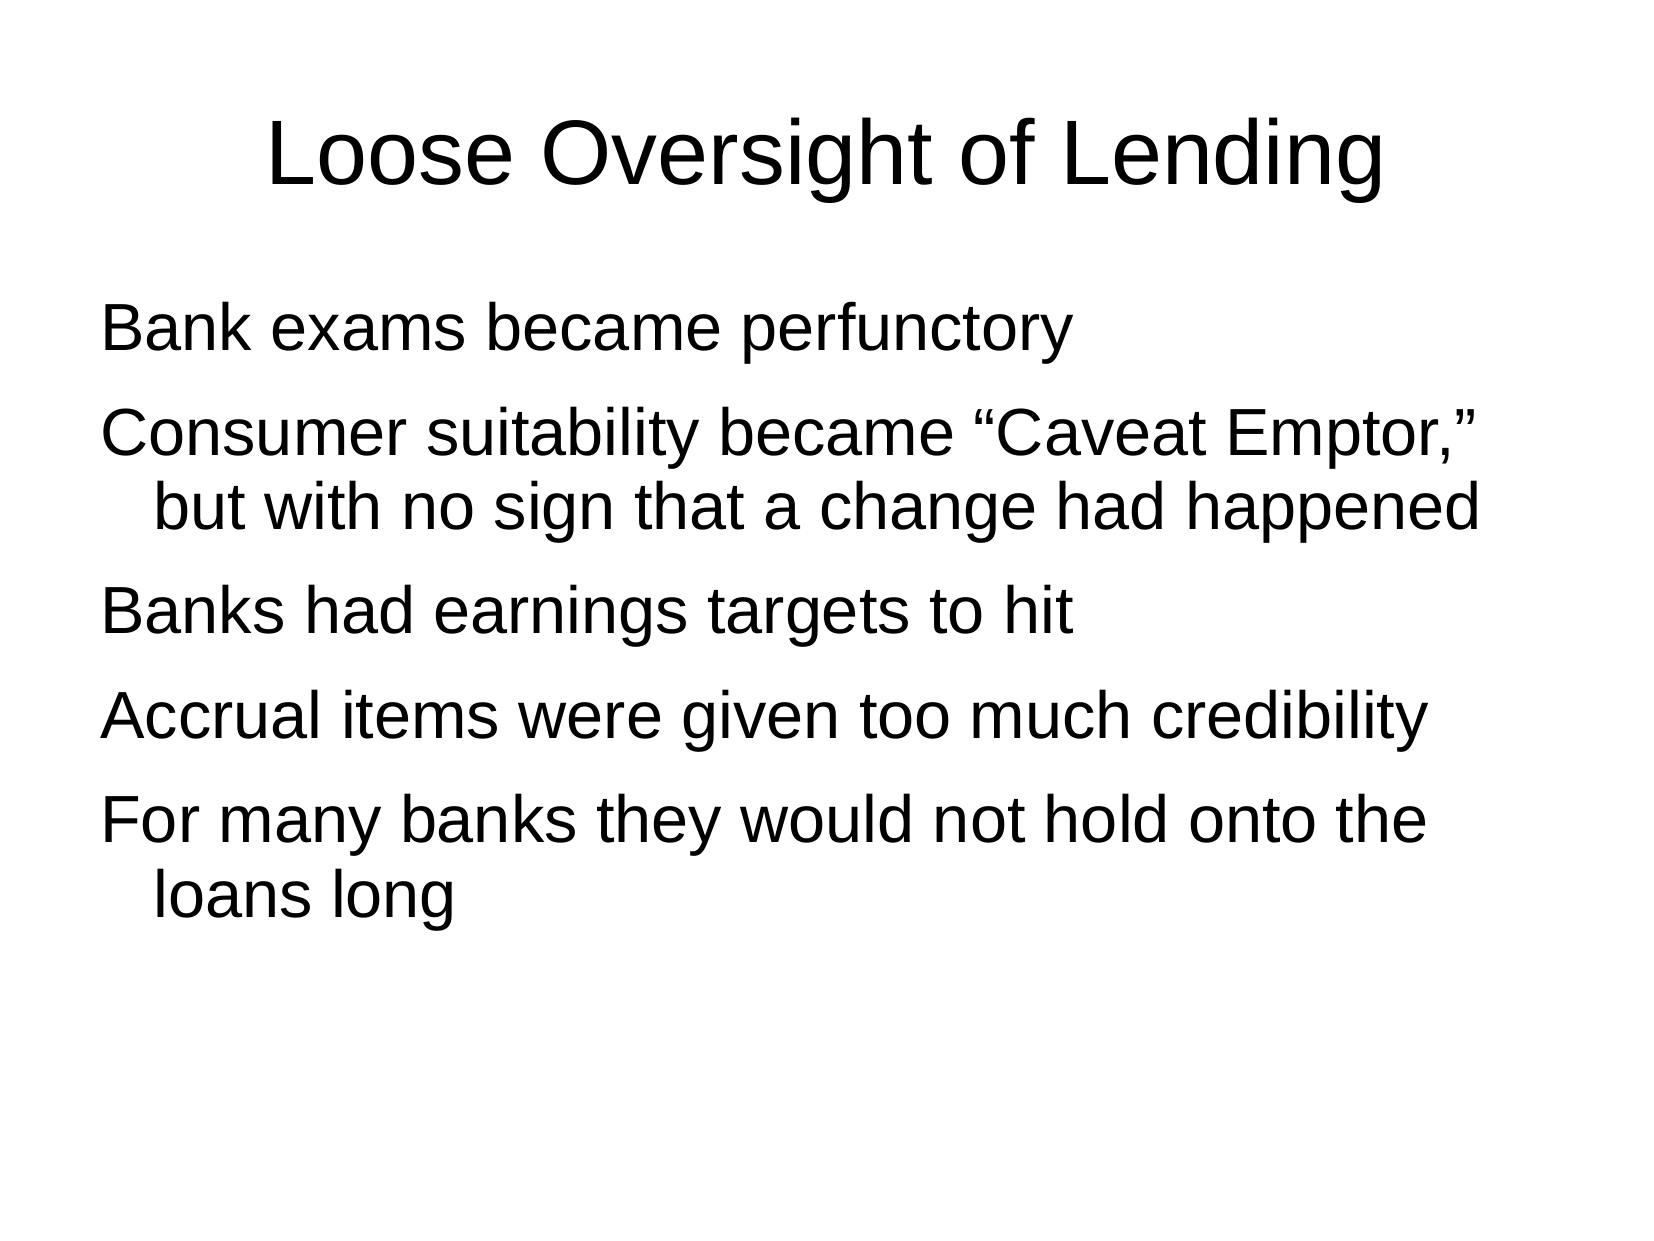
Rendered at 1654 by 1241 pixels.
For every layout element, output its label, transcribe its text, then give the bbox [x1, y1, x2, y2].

title Loose Oversight of Lending [82, 56, 1571, 250]
list Bank exams became perfunctory Consumer suitability became “Caveat Emptor,” but with no sign that a change had happened Banks had earnings targets to hit Accrual items were given too much credibility For many banks they would not hold onto the loans long [82, 290, 1571, 1094]
